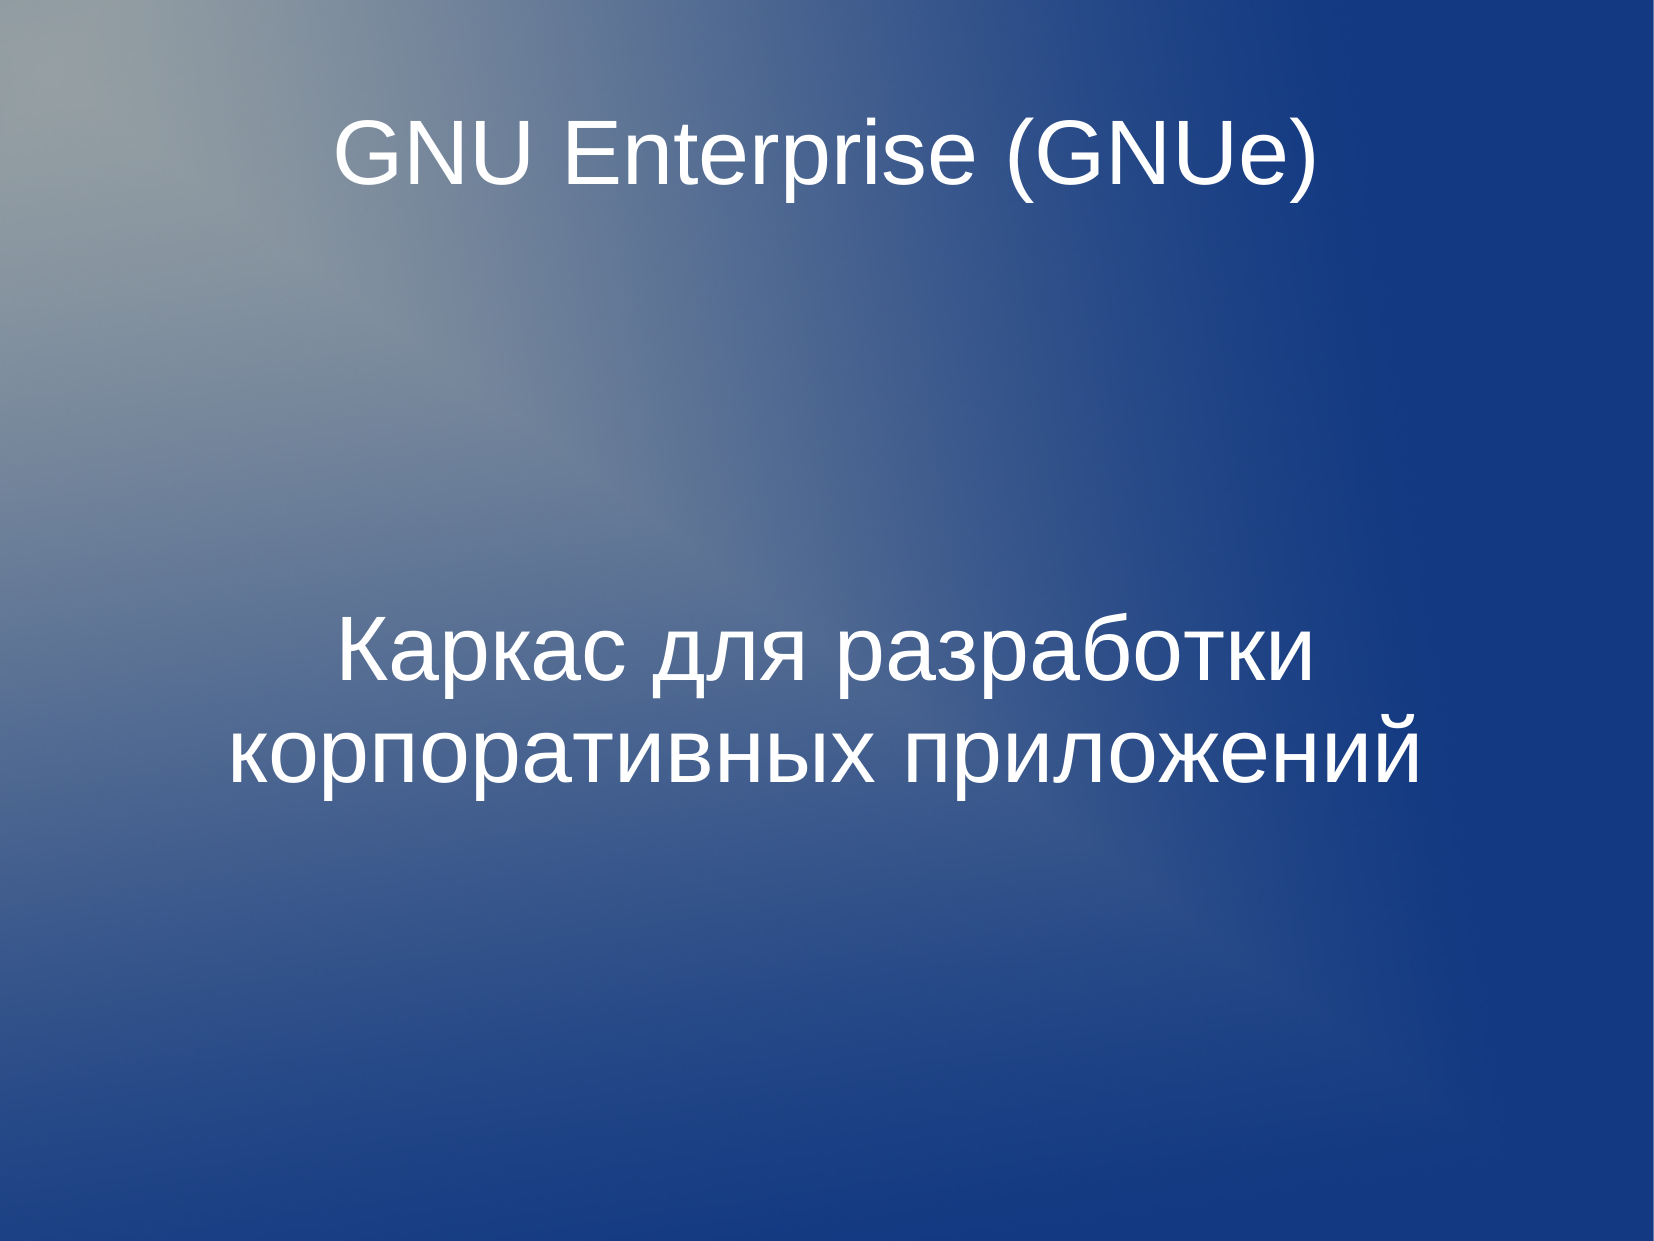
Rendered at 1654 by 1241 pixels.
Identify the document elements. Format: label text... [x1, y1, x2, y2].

title GNU Enterprise (GNUe) [82, 49, 1571, 257]
picture [0, 0, 1654, 1241]
text_box Каркас для разработки корпоративных приложений [82, 290, 1571, 1109]
